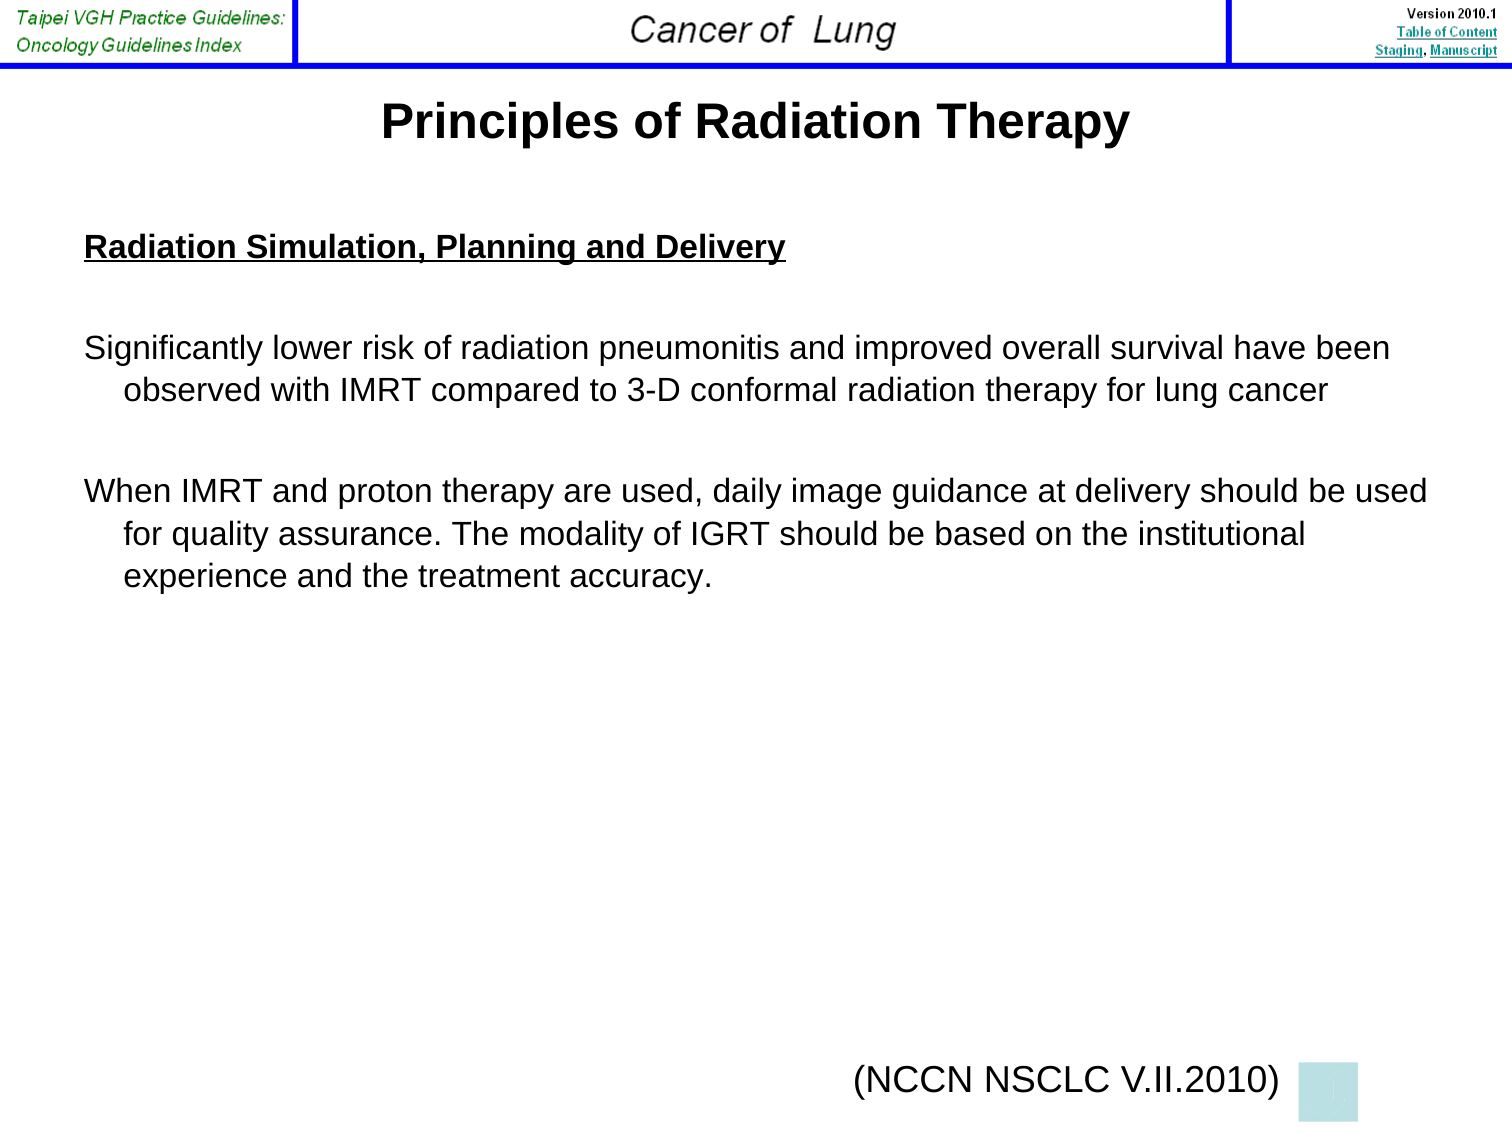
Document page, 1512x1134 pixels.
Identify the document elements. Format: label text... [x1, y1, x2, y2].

text_box (NCCN NSCLC V.II.2010) [838, 1047, 1295, 1107]
list Radiation Simulation, Planning and Delivery Significantly lower risk of radiation pneumonitis and improved overall survival have been observed with IMRT compared to 3-D conformal radiation therapy for lung cancer When IMRT and proton therapy are used, daily image guidance at delivery should be used for quality assurance. The modality of IGRT should be based on the institutional experience and the treatment accuracy. [29, 215, 1483, 606]
title Principles of Radiation Therapy [0, 70, 1512, 166]
